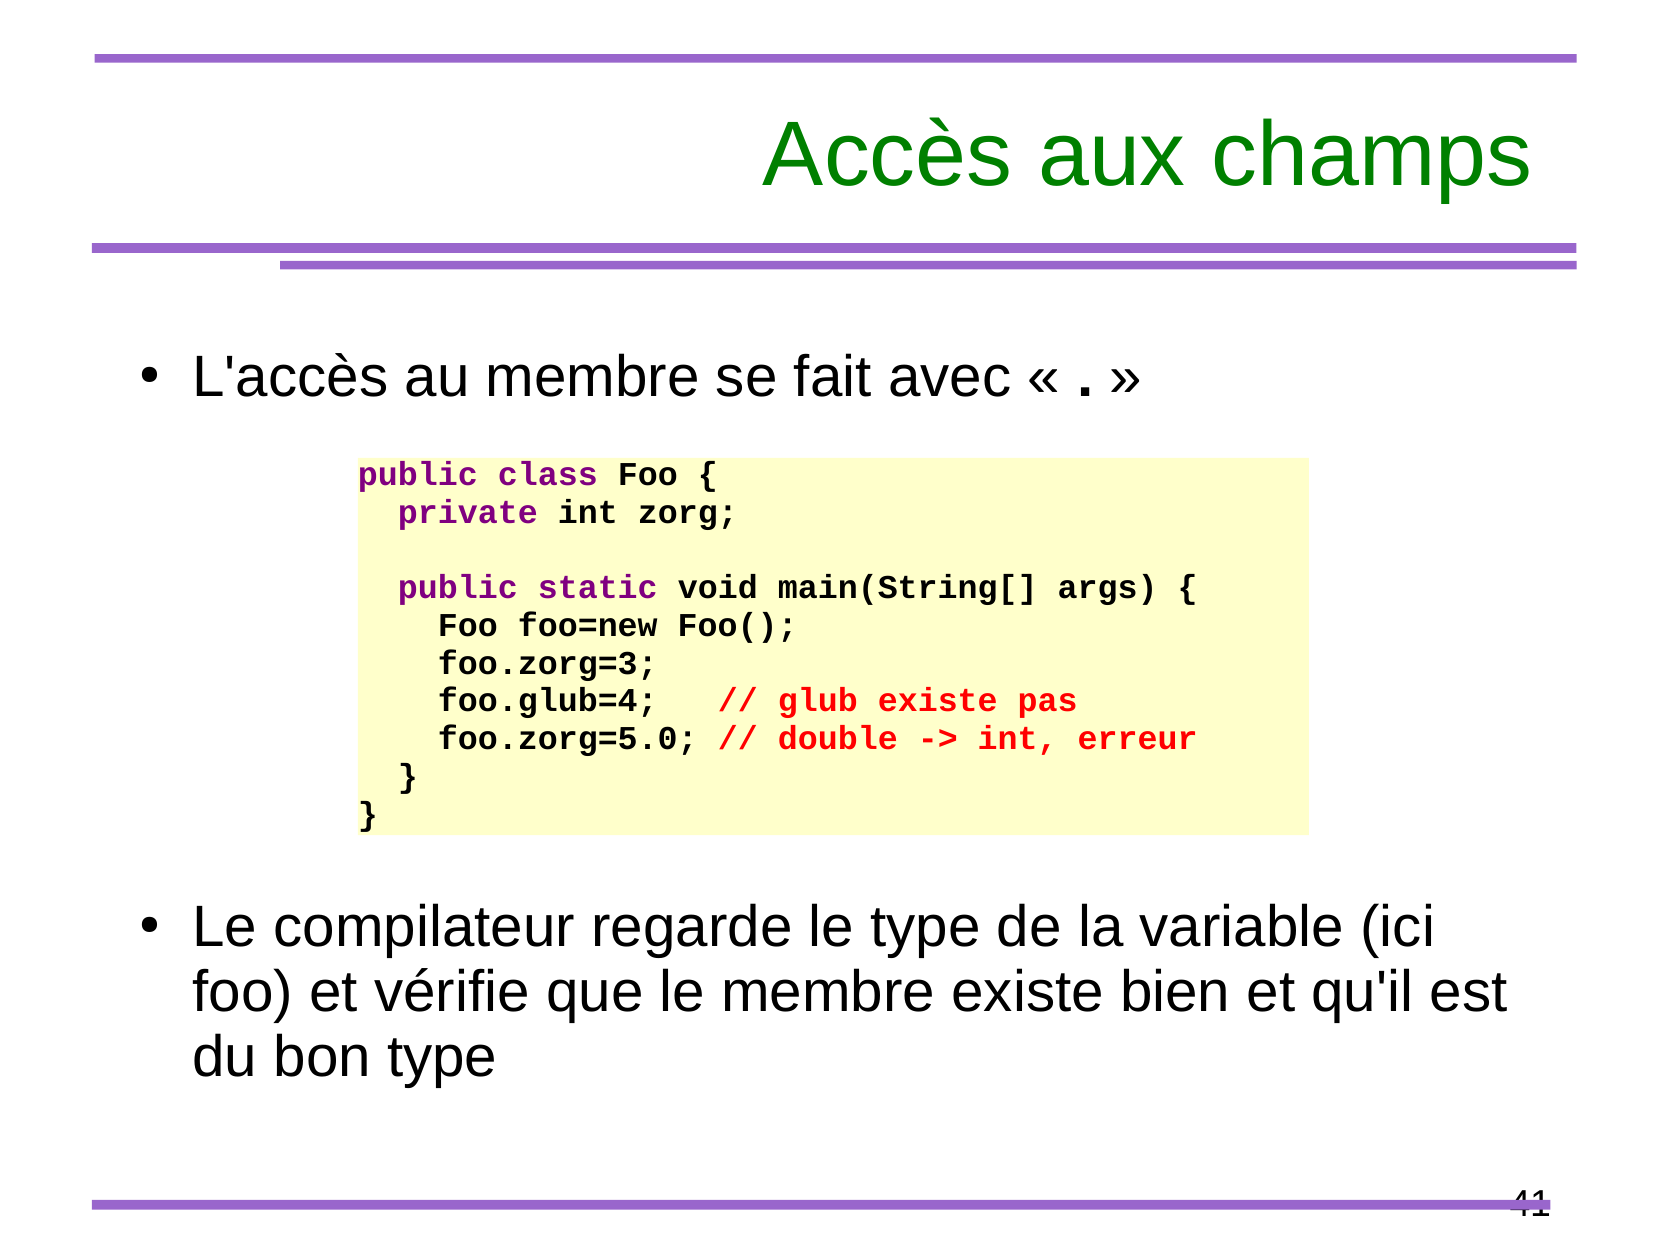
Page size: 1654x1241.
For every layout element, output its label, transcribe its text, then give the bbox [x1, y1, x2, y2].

title Accès aux champs [121, 49, 1534, 257]
list L'accès au membre se fait avec « . » Le compilateur regarde le type de la variable (ici foo) et vérifie que le membre existe bien et qu'il est du bon type [121, 343, 1534, 1126]
text_box public class Foo { private int zorg; public static void main(String[] args) { Foo foo=new Foo(); foo.zorg=3; foo.glub=4; // glub existe pas foo.zorg=5.0; // double -> int, erreur } } [357, 457, 1309, 836]
